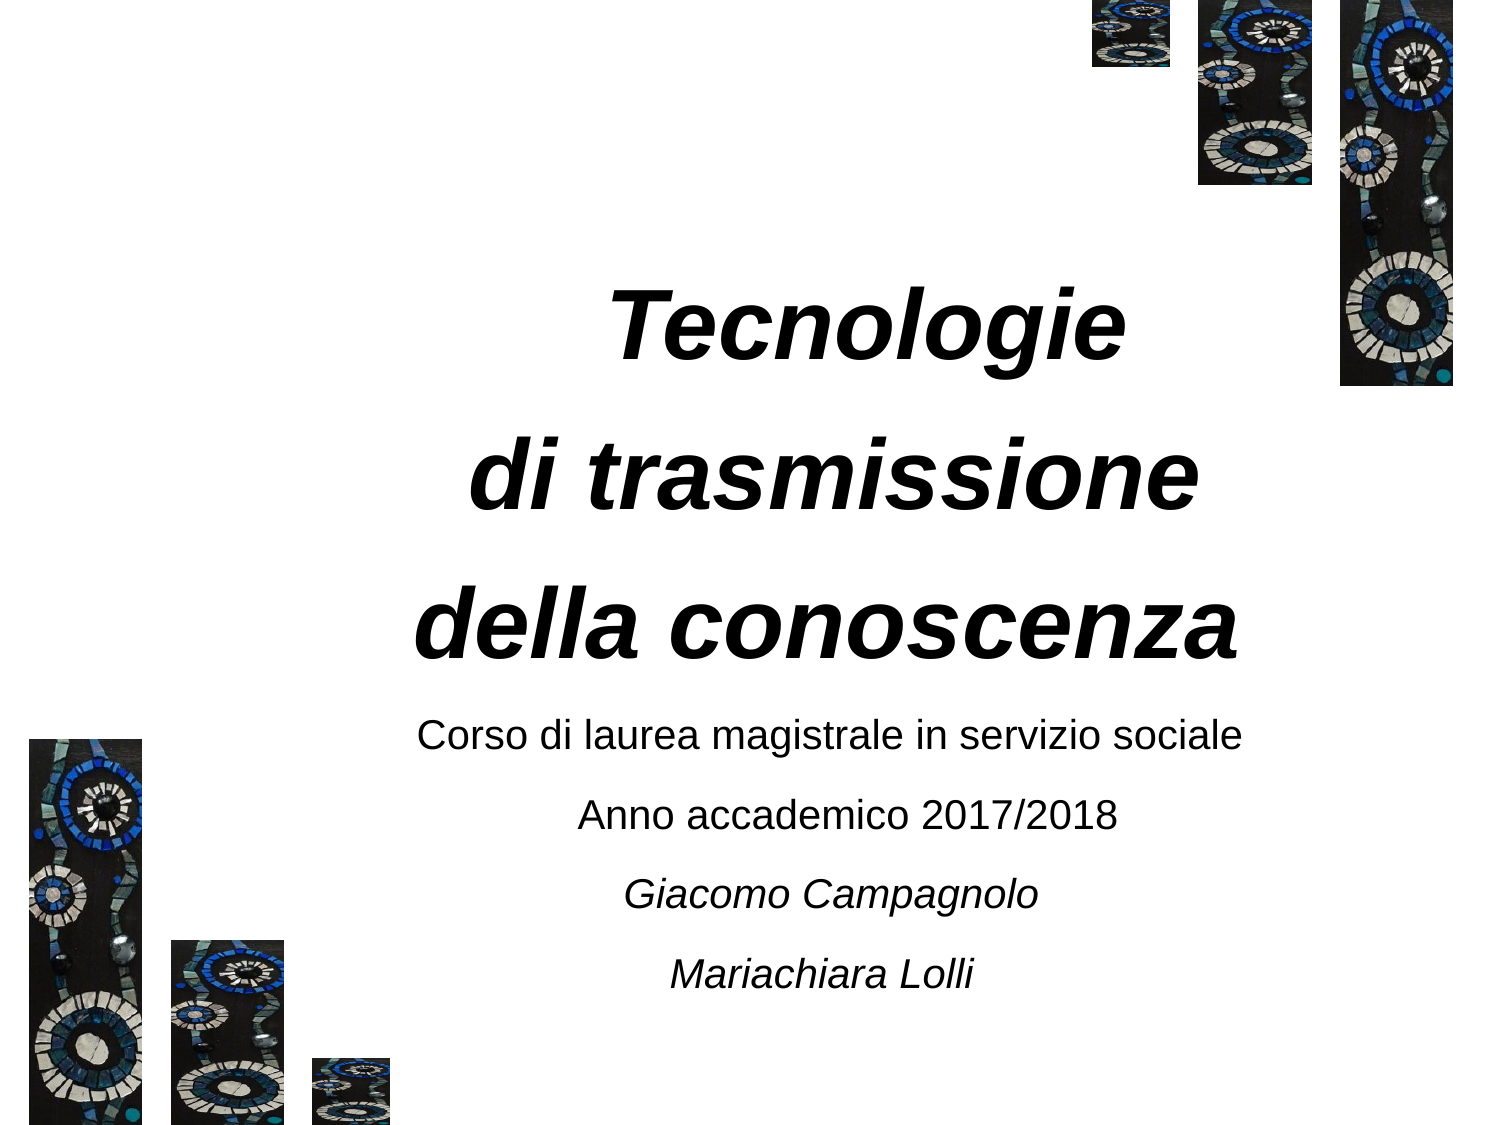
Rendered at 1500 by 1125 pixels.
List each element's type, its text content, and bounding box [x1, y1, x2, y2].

picture [1092, 0, 1170, 67]
list Tecnologie di trasmissione della conoscenza Corso di laurea magistrale in servizio sociale Anno accademico 2017/2018 Giacomo Campagnolo Mariachiara Lolli [75, 259, 1425, 1003]
picture [1198, 0, 1312, 185]
picture [1340, 0, 1453, 386]
picture [29, 739, 142, 1125]
picture [312, 1058, 390, 1125]
picture [171, 940, 284, 1125]
